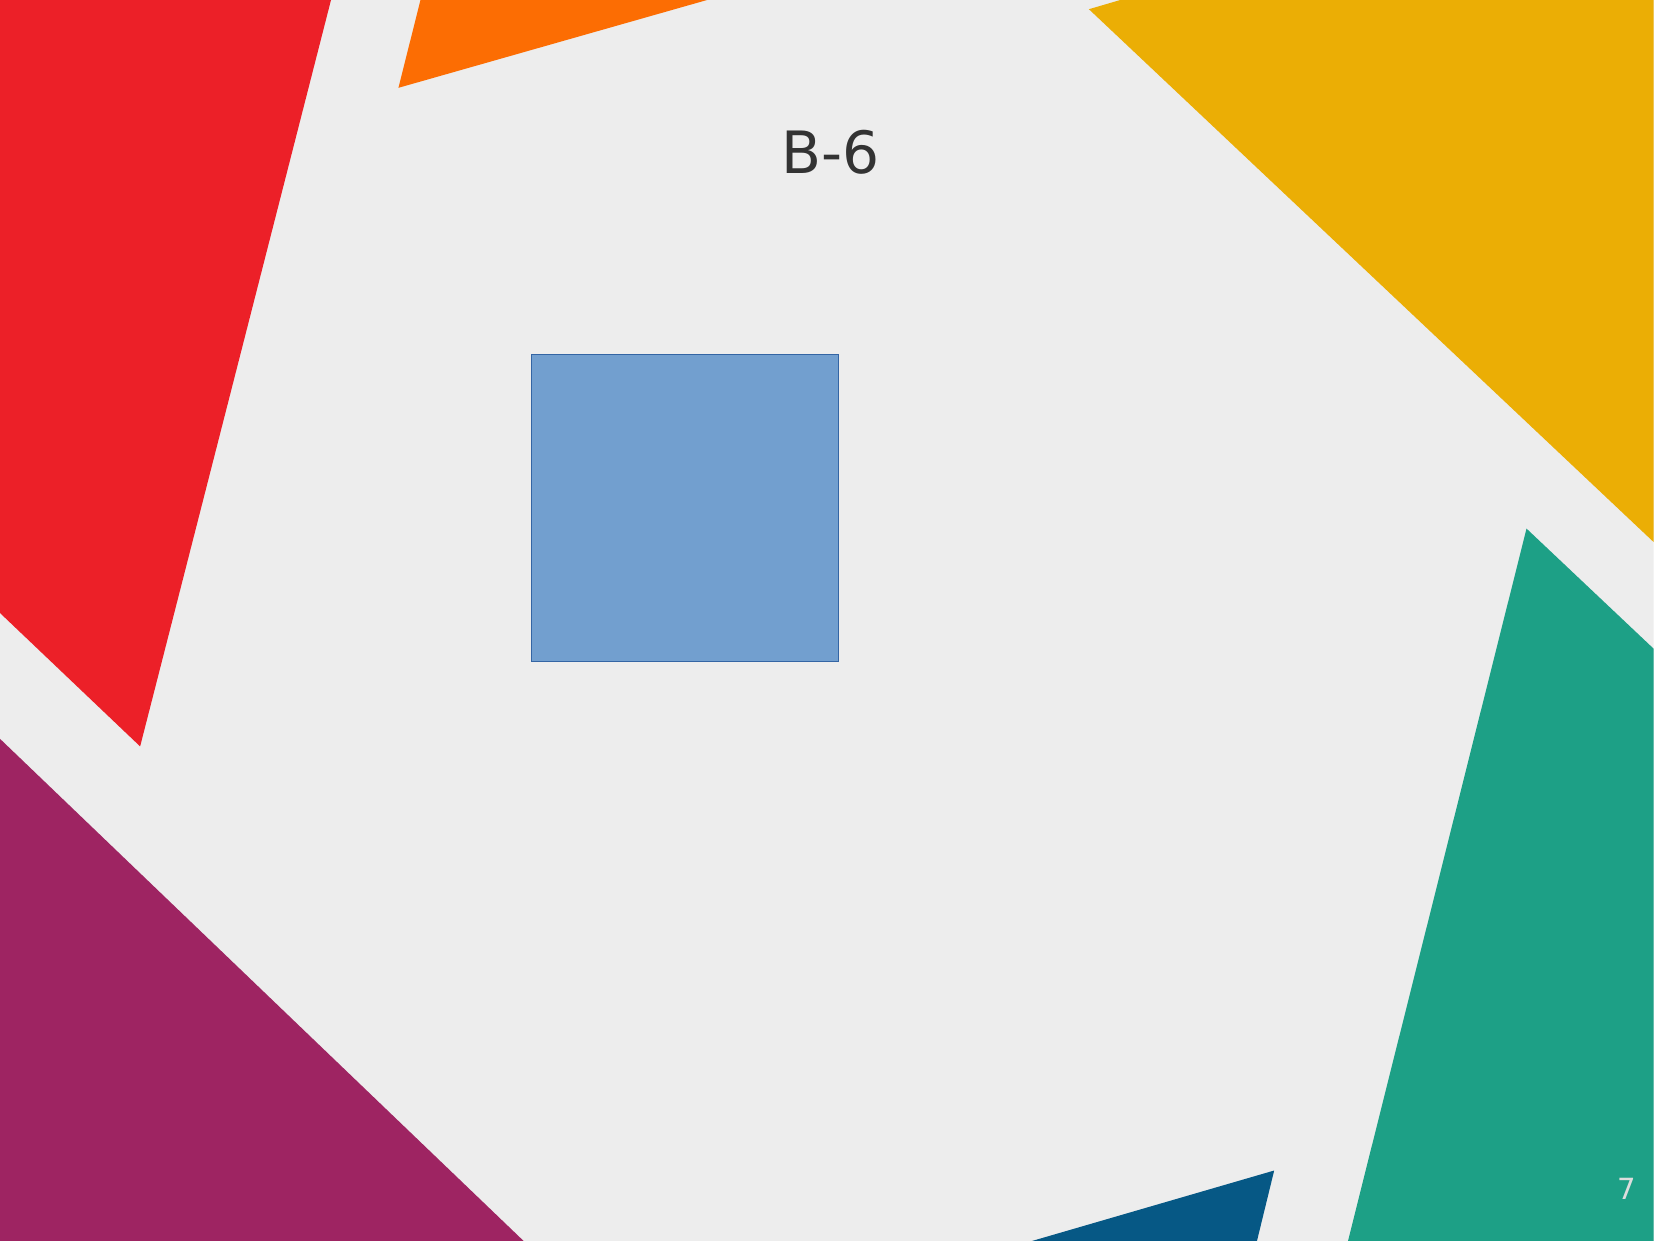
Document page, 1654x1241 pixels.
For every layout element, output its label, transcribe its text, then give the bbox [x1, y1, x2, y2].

title B-6 [289, 49, 1372, 257]
text_box [531, 354, 839, 662]
